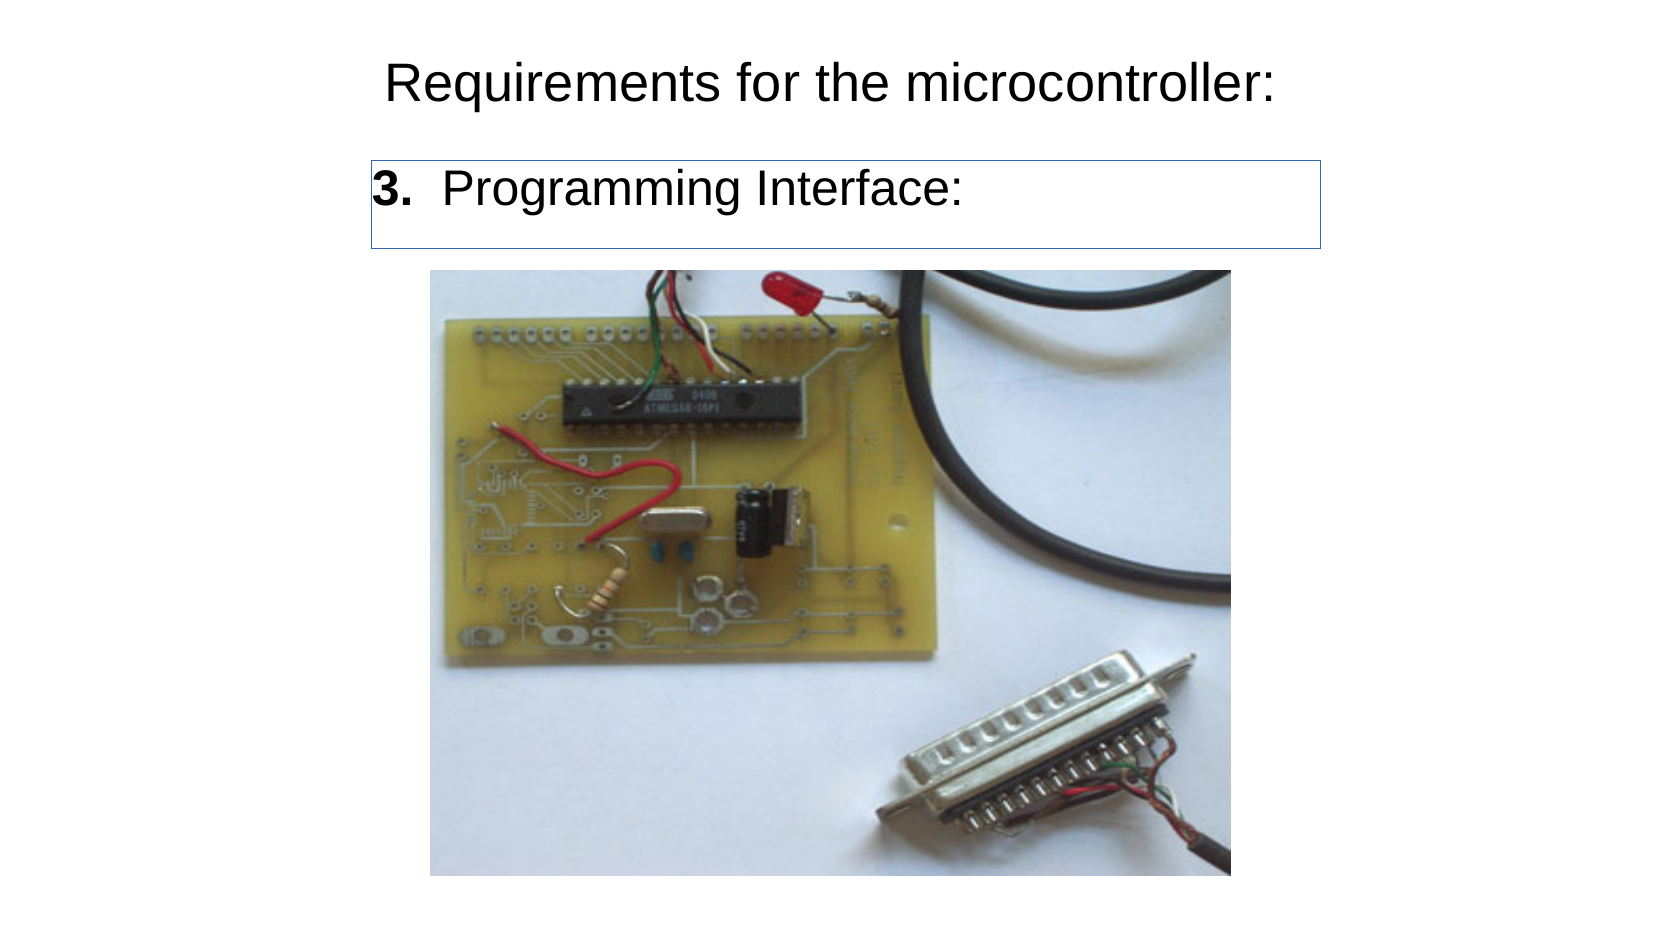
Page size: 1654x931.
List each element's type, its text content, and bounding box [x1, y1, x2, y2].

picture [430, 270, 1231, 876]
text_box 3. Programming Interface: [371, 160, 1321, 249]
title Requirements for the microcontroller: [182, 45, 1479, 120]
